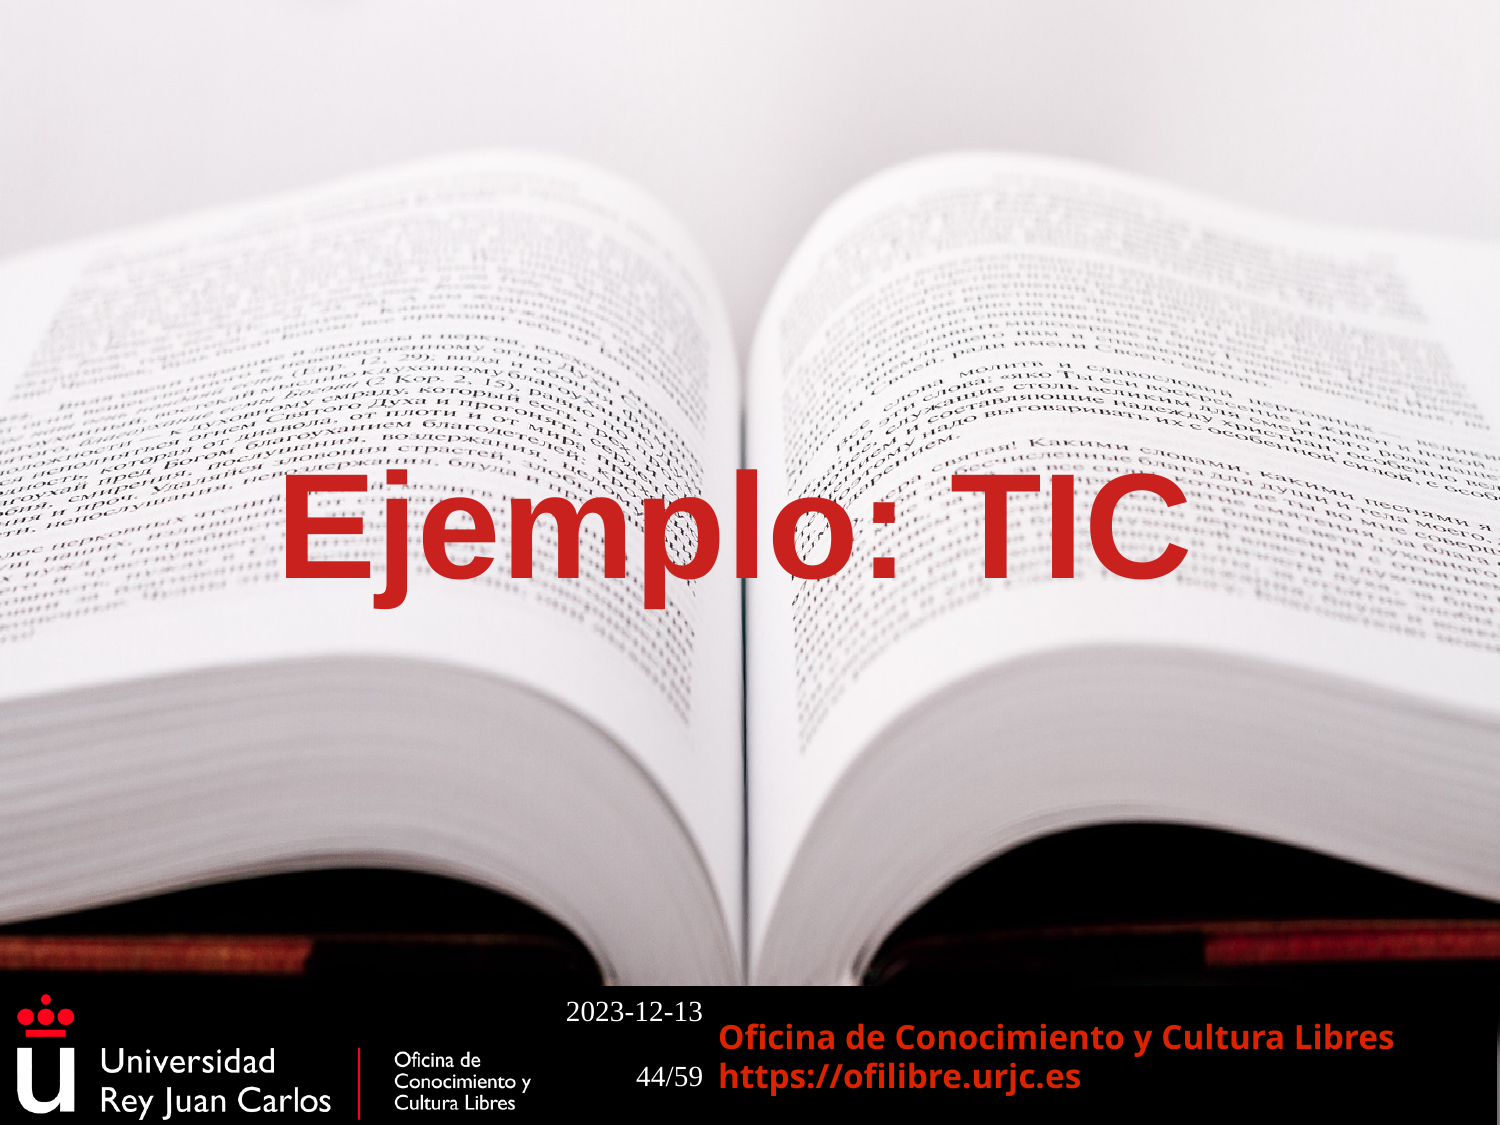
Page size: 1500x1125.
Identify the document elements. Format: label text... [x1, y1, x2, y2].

picture [0, 0, 1500, 1125]
picture [17, 994, 531, 1120]
text_box Ejemplo: TIC [120, 435, 1351, 618]
title [75, 389, 1425, 578]
